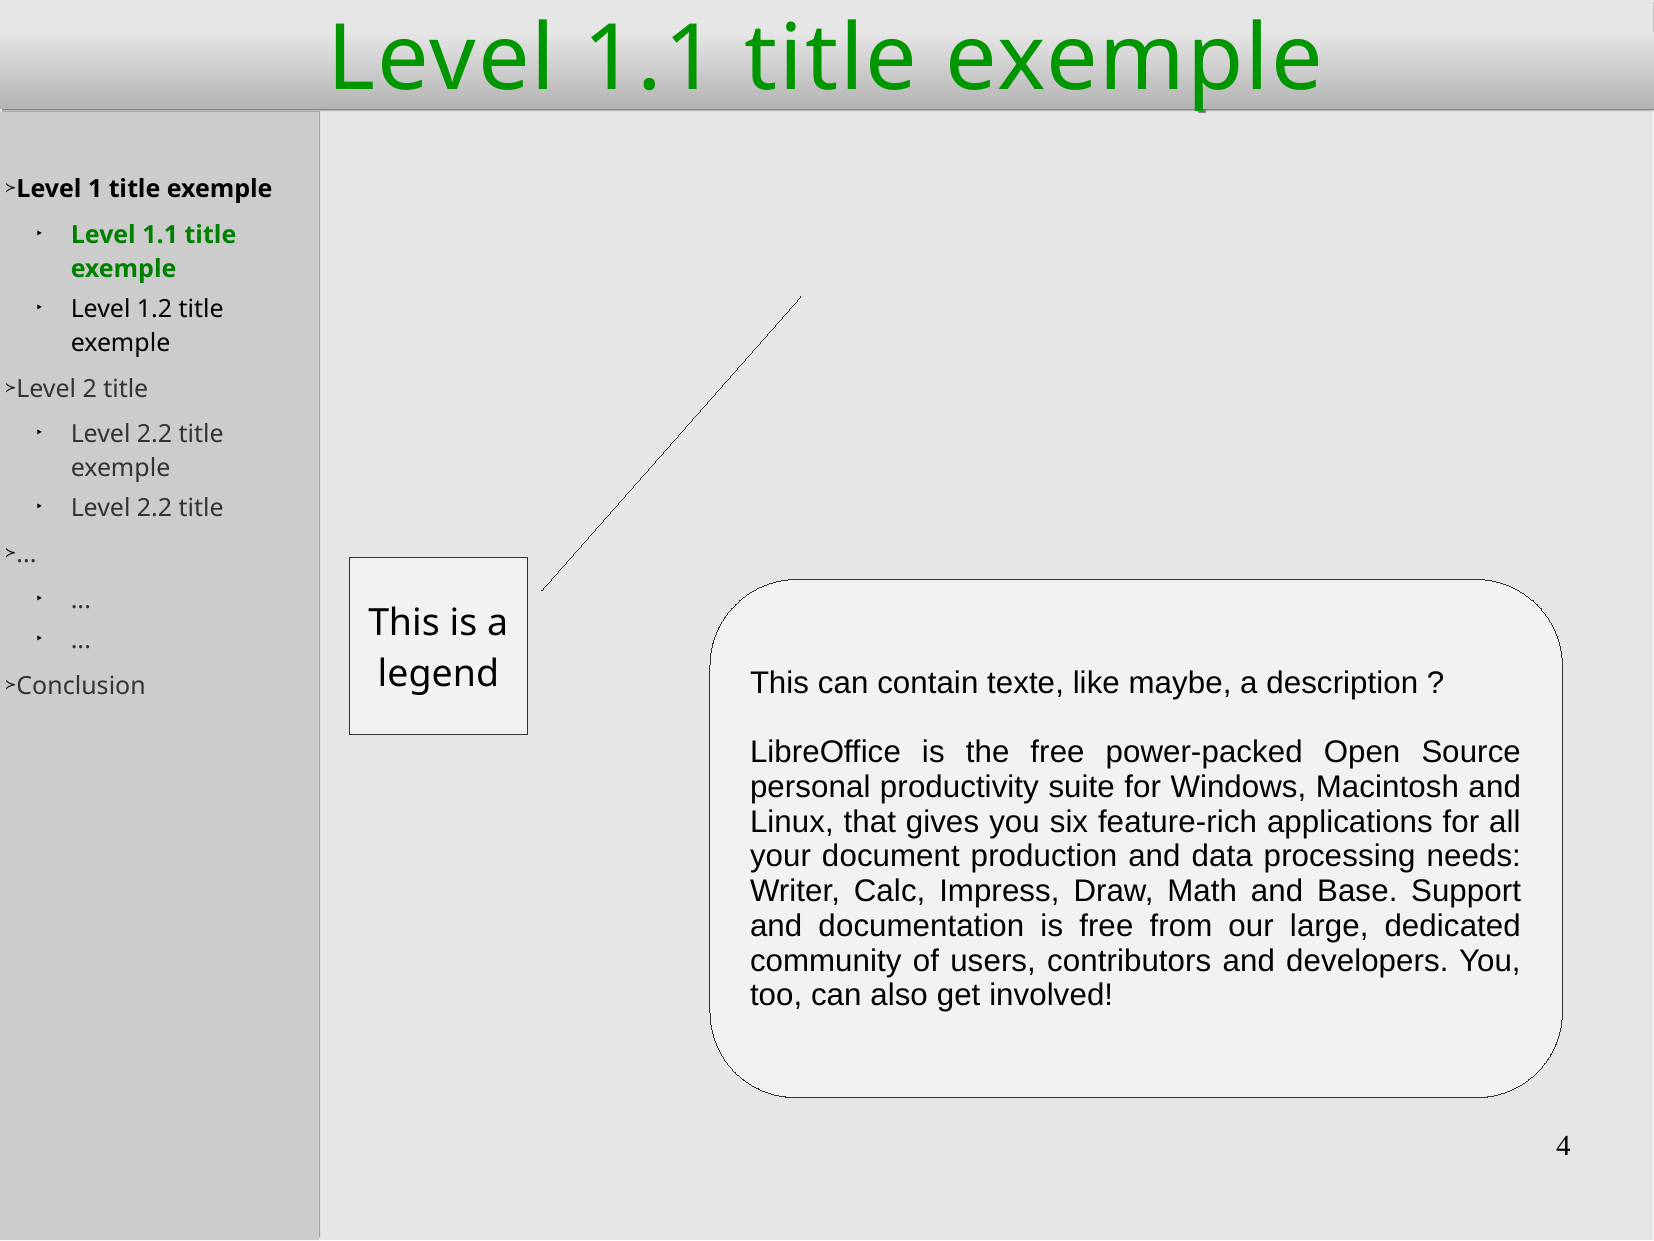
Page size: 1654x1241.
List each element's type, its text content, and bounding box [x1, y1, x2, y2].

text_box This is a legend [350, 558, 527, 735]
text_box Level 1.1 title exemple [0, 0, 1654, 109]
text_box This can contain texte, like maybe, a description ? LibreOffice is the free power-packed Open Source personal productivity suite for Windows, Macintosh and Linux, that gives you six feature-rich applications for all your document production and data processing needs: Writer, Calc, Impress, Draw, Math and Base. Support and documentation is free from our large, dedicated community of users, contributors and developers. You, too, can also get involved! [709, 579, 1563, 1098]
list Level 1 title exemple Level 1.1 title exemple Level 1.2 title exemple Level 2 title Level 2.2 title exemple Level 2.2 title ... ... ... Conclusion [0, 111, 319, 1241]
